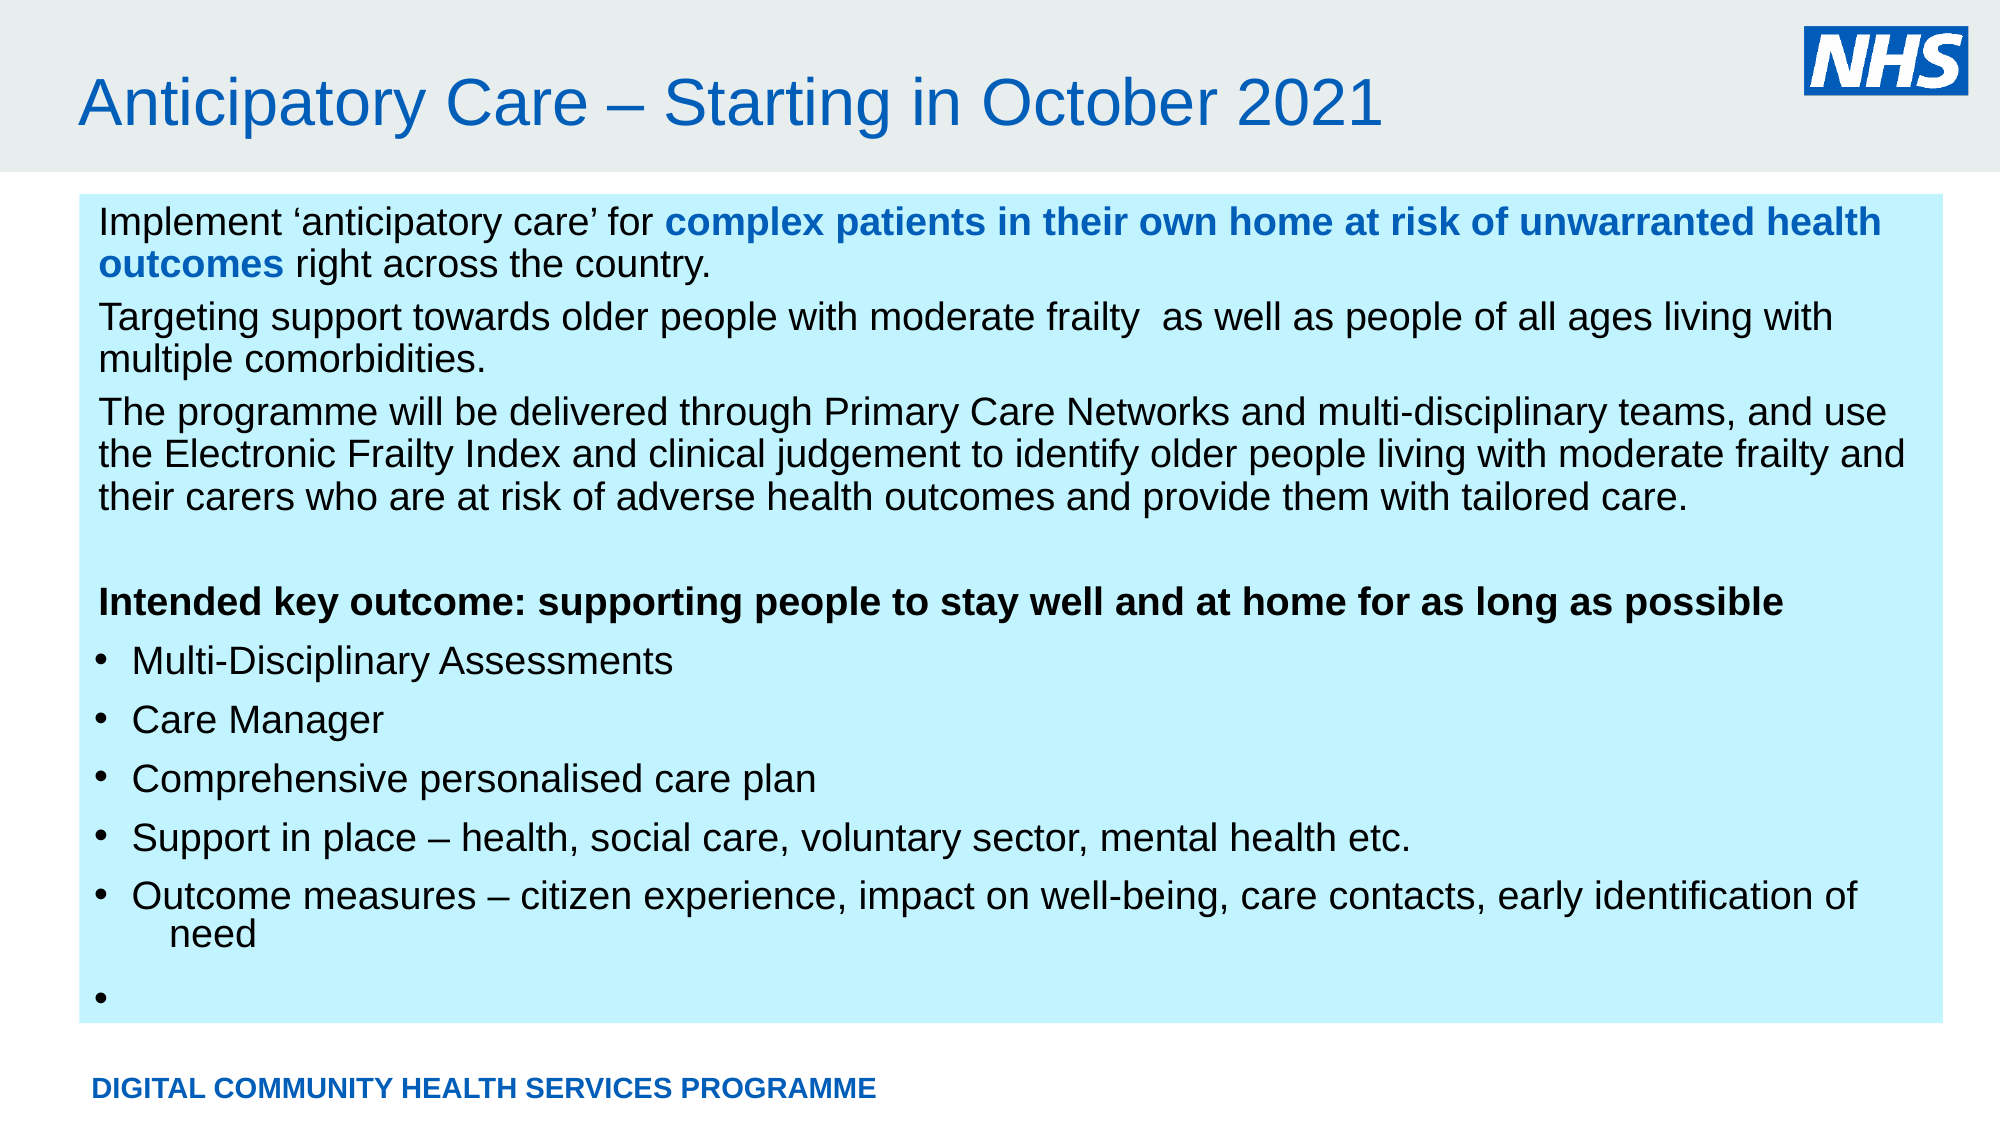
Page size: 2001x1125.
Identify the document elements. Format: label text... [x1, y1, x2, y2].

title Anticipatory Care – Starting in October 2021 [63, 59, 1943, 148]
list Implement ‘anticipatory care’ for complex patients in their own home at risk of unwarranted health outcomes right across the country. Targeting support towards older people with moderate frailty as well as people of all ages living with multiple comorbidities. The programme will be delivered through Primary Care Networks and multi-disciplinary teams, and use the Electronic Frailty Index and clinical judgement to identify older people living with moderate frailty and their carers who are at risk of adverse health outcomes and provide them with tailored care. Intended key outcome: supporting people to stay well and at home for as long as possible Multi-Disciplinary Assessments Care Manager Comprehensive personalised care plan Support in place – health, social care, voluntary sector, mental health etc. Outcome measures – citizen experience, impact on well-being, care contacts, early identification of need [79, 193, 1943, 1024]
